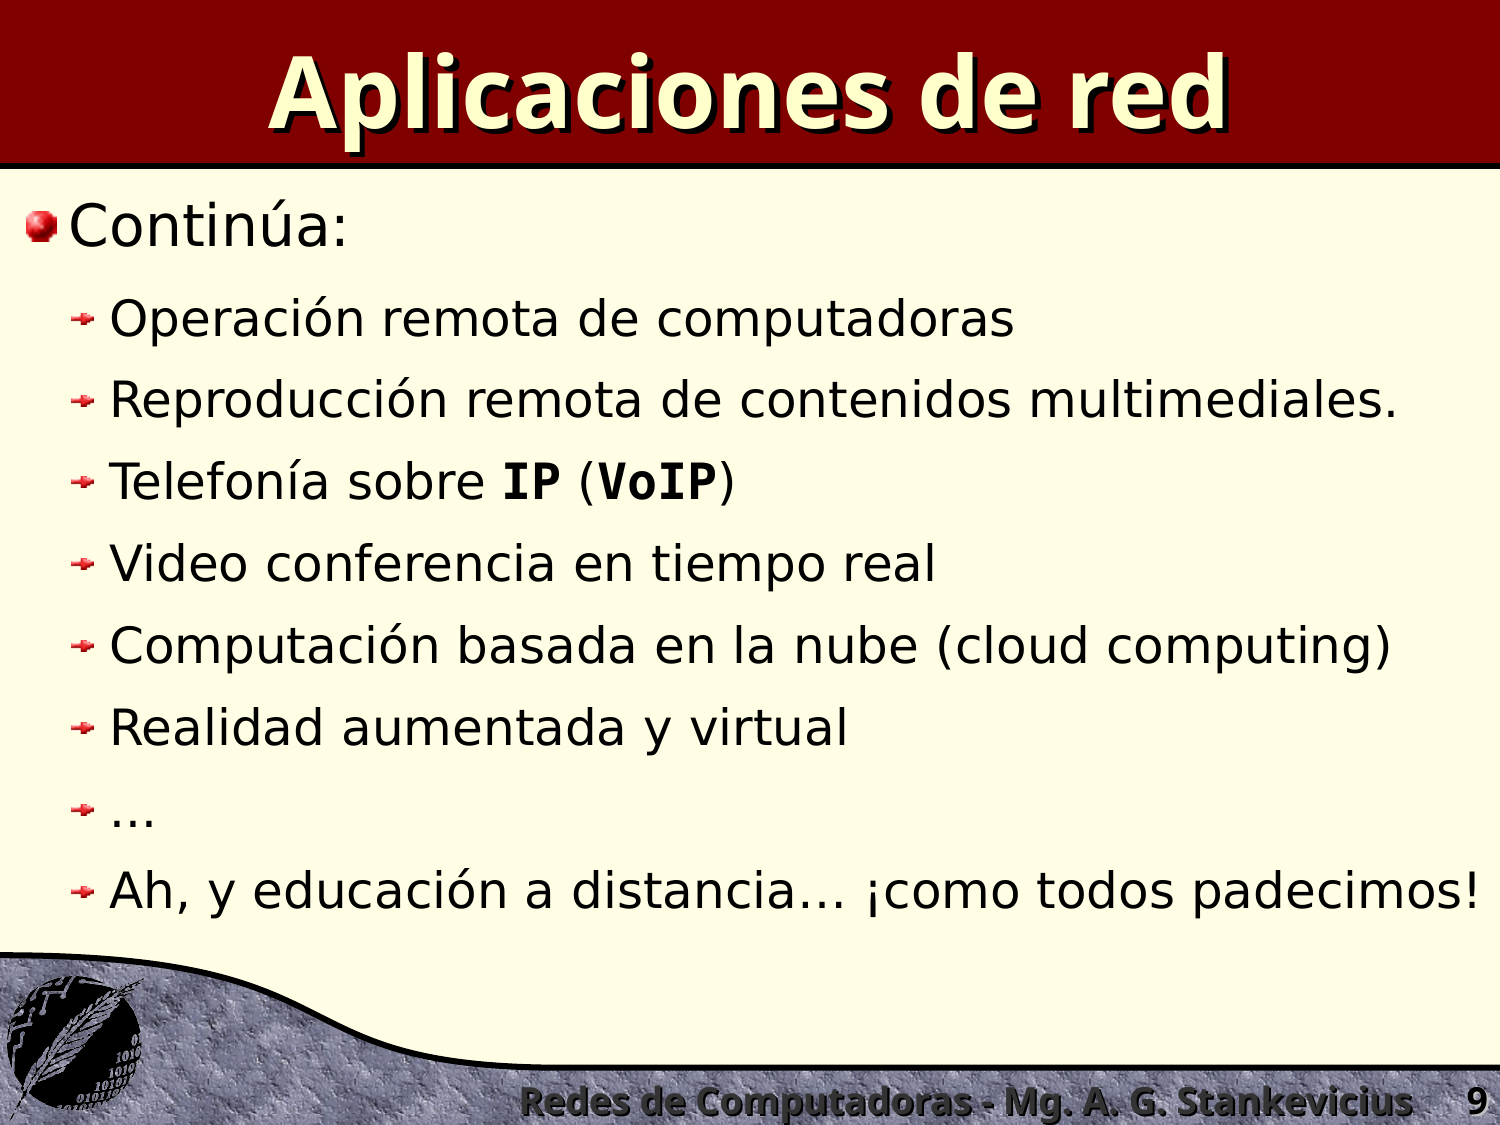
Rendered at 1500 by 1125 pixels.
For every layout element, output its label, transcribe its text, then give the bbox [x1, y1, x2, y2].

title Aplicaciones de red [15, 5, 1485, 160]
picture [790, 1100, 795, 1110]
list Continúa: Operación remota de computadoras Reproducción remota de contenidos multimediales. Telefonía sobre IP (VoIP) Video conferencia en tiempo real Computación basada en la nube (cloud computing) Realidad aumentada y virtual ... Ah, y educación a distancia… ¡como todos padecimos! [11, 192, 1486, 921]
picture [0, 959, 1500, 1125]
picture [1047, 1100, 1054, 1110]
